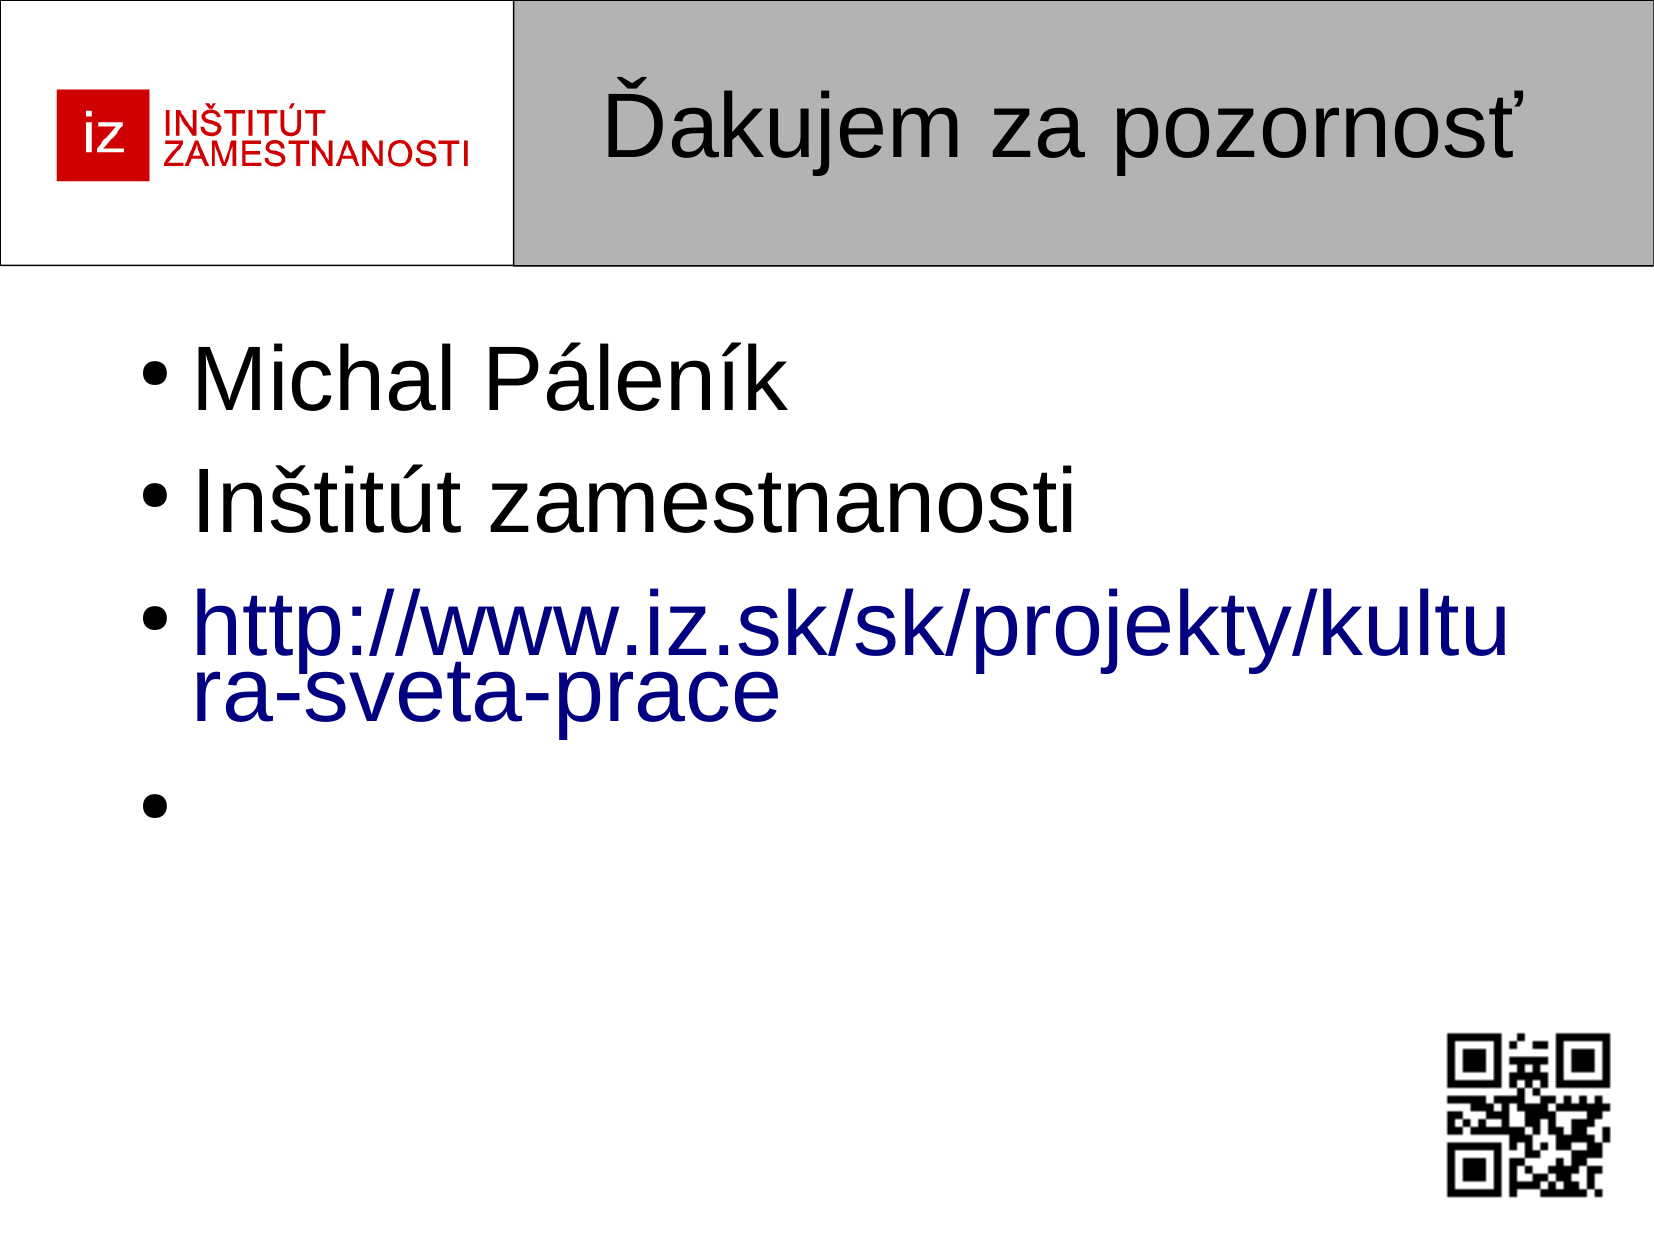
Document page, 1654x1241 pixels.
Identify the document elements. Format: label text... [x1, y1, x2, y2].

picture [5, 8, 512, 257]
title Ďakujem za pozornosť [561, 29, 1565, 237]
list Michal Páleník Inštitút zamestnanosti http://www.iz.sk/sk/projekty/kultura-sveta-prace [121, 344, 1533, 1126]
picture [1417, 1003, 1642, 1229]
